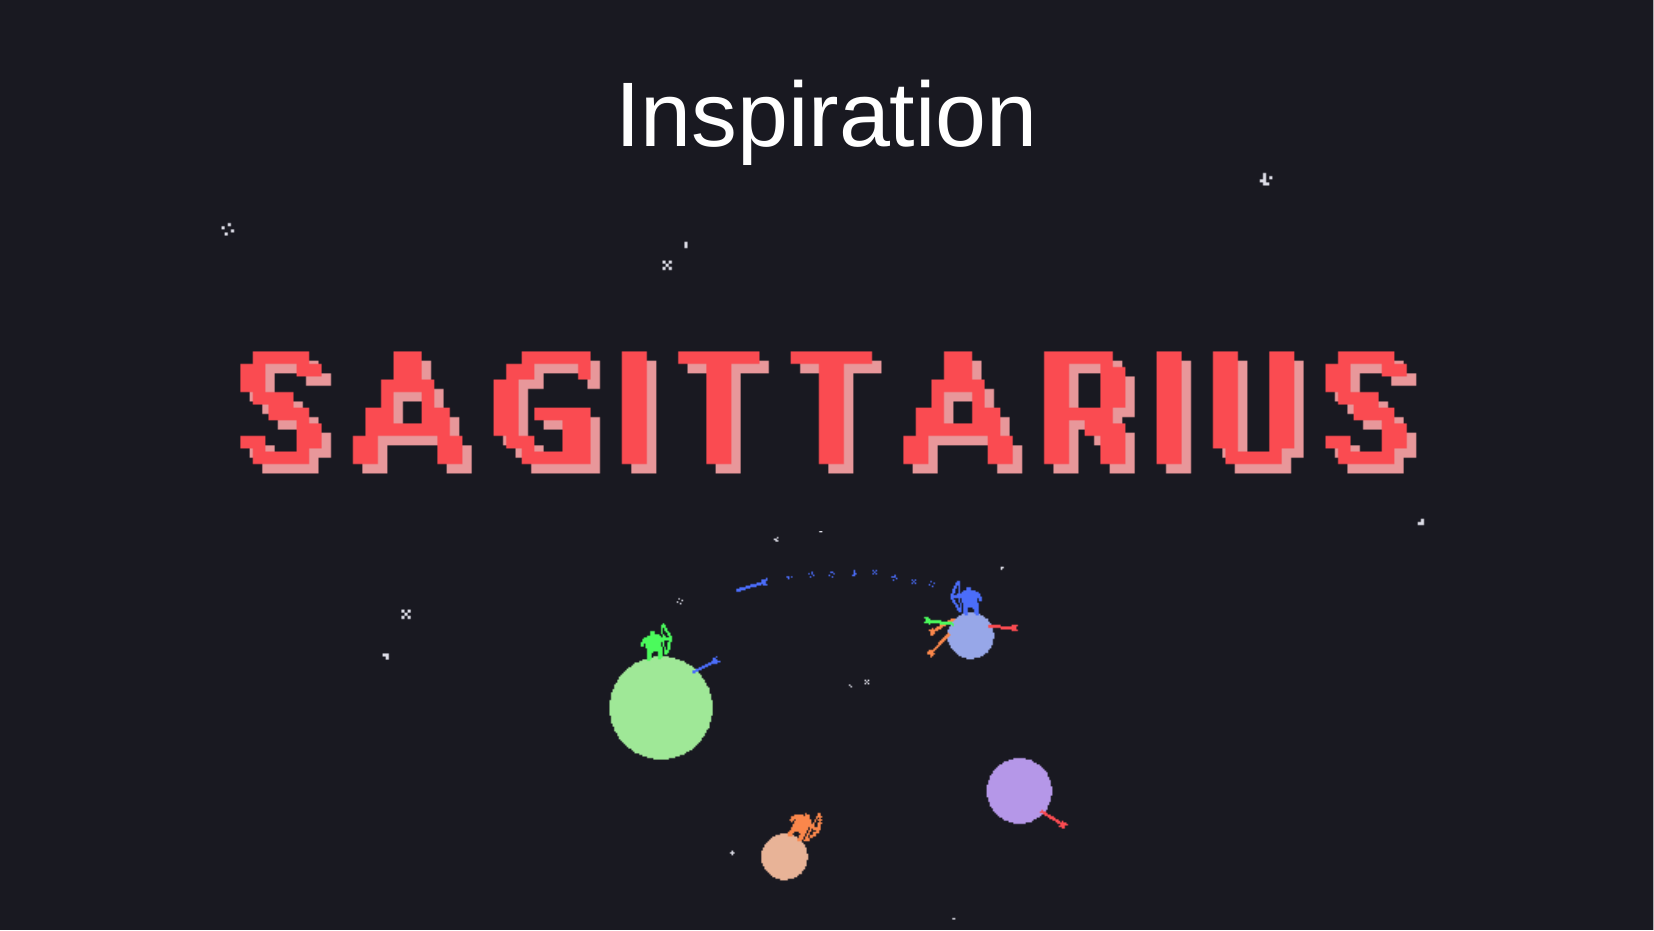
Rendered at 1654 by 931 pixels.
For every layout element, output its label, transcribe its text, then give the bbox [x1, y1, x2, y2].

title Inspiration [82, 37, 1571, 193]
picture [164, 167, 1490, 923]
